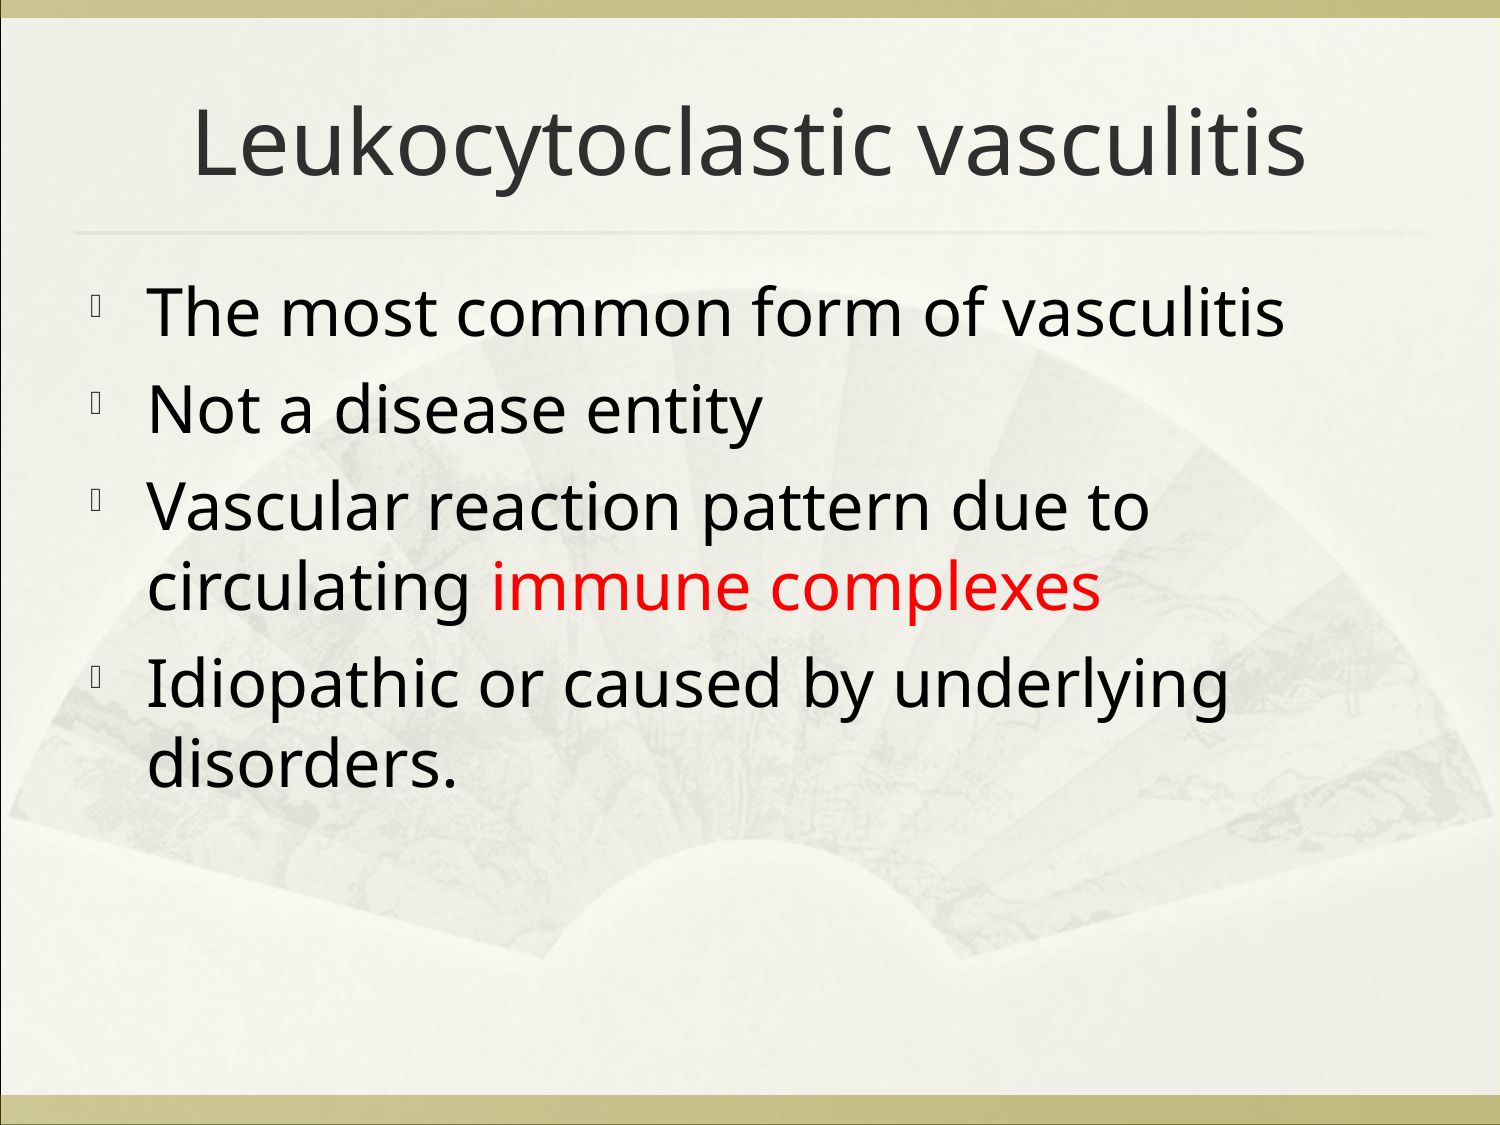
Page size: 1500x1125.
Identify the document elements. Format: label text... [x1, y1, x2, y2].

title Leukocytoclastic vasculitis [75, 45, 1426, 233]
picture [0, 18, 1500, 1095]
list The most common form of vasculitis Not a disease entity Vascular reaction pattern due to circulating immune complexes Idiopathic or caused by underlying disorders. [75, 262, 1426, 1032]
